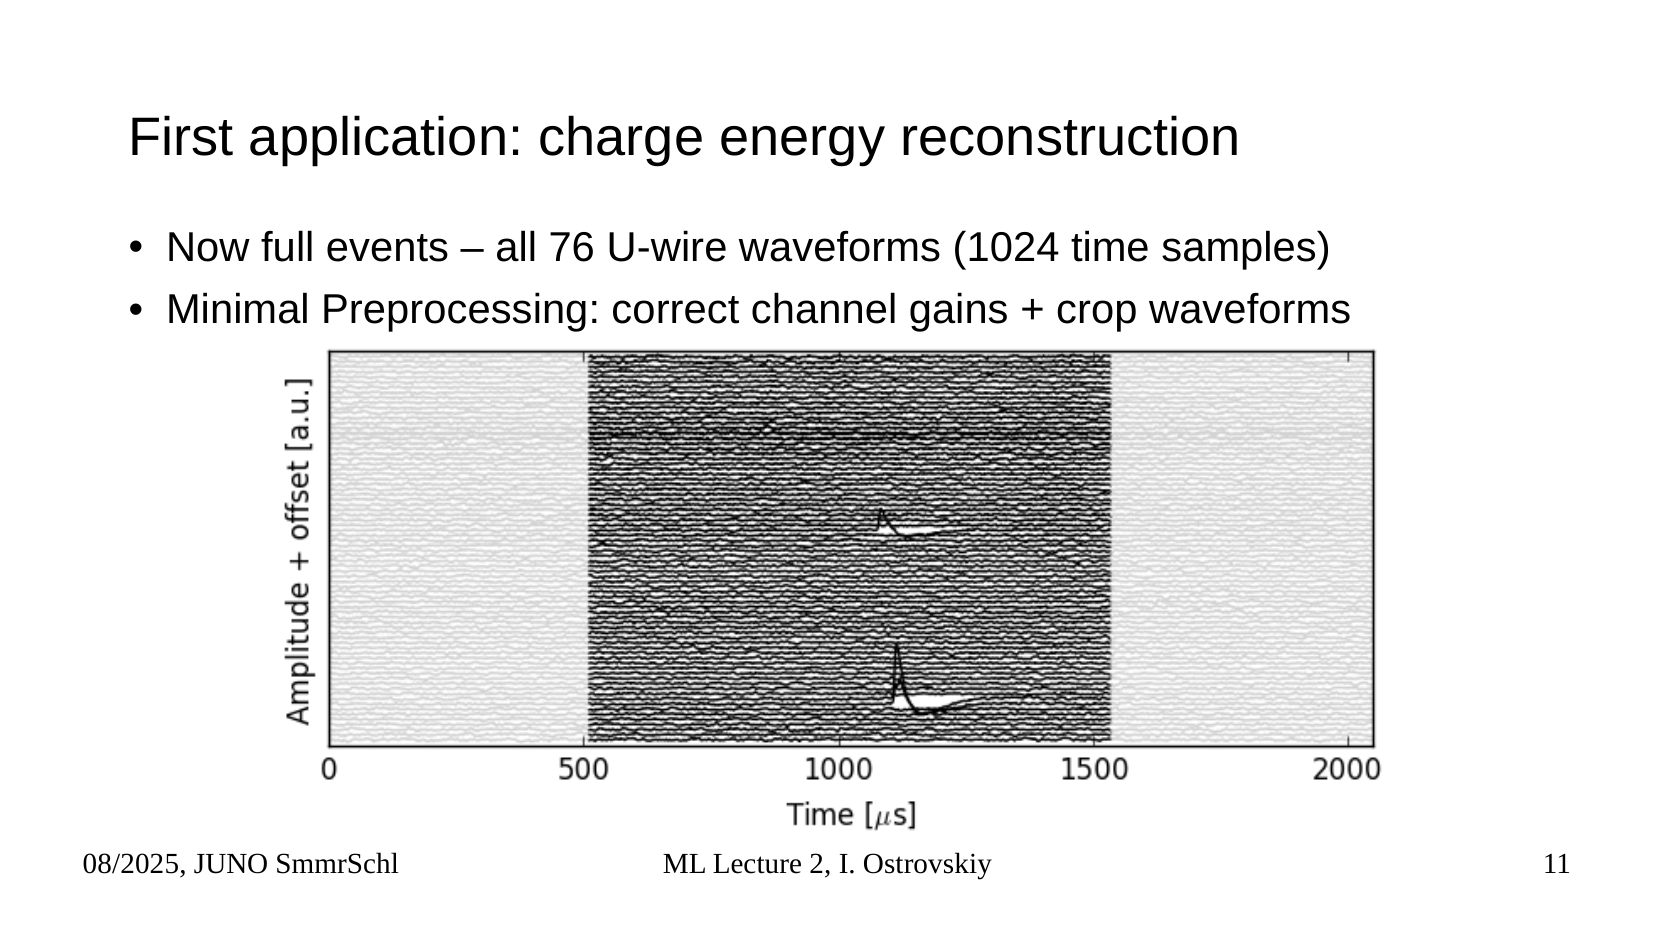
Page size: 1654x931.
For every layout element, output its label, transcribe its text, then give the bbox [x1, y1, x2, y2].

title First application: charge energy reconstruction [113, 49, 1540, 220]
list Now full events – all 76 U-wire waveforms (1024 time samples) Minimal Preprocessing: correct channel gains + crop waveforms [113, 220, 1540, 811]
picture [270, 336, 1400, 849]
